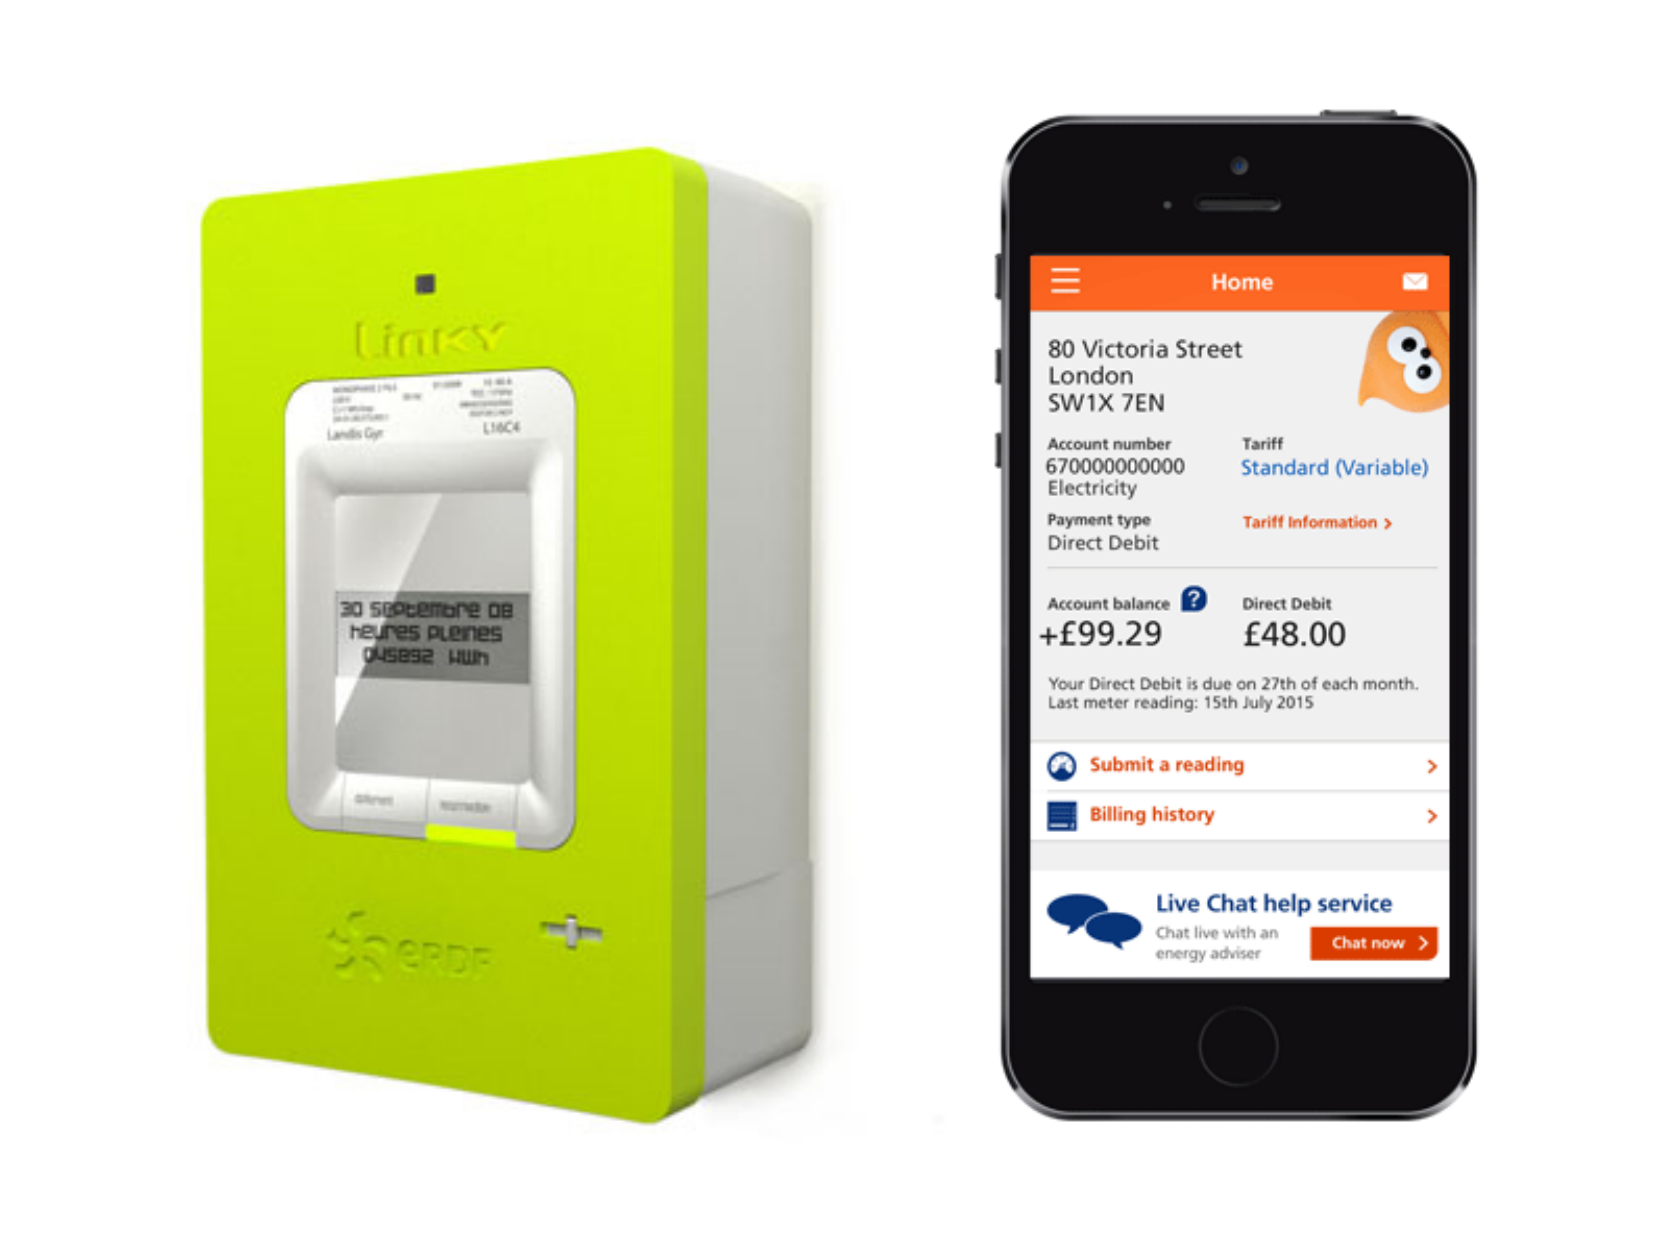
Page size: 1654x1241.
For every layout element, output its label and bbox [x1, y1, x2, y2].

picture [0, 34, 1498, 1224]
